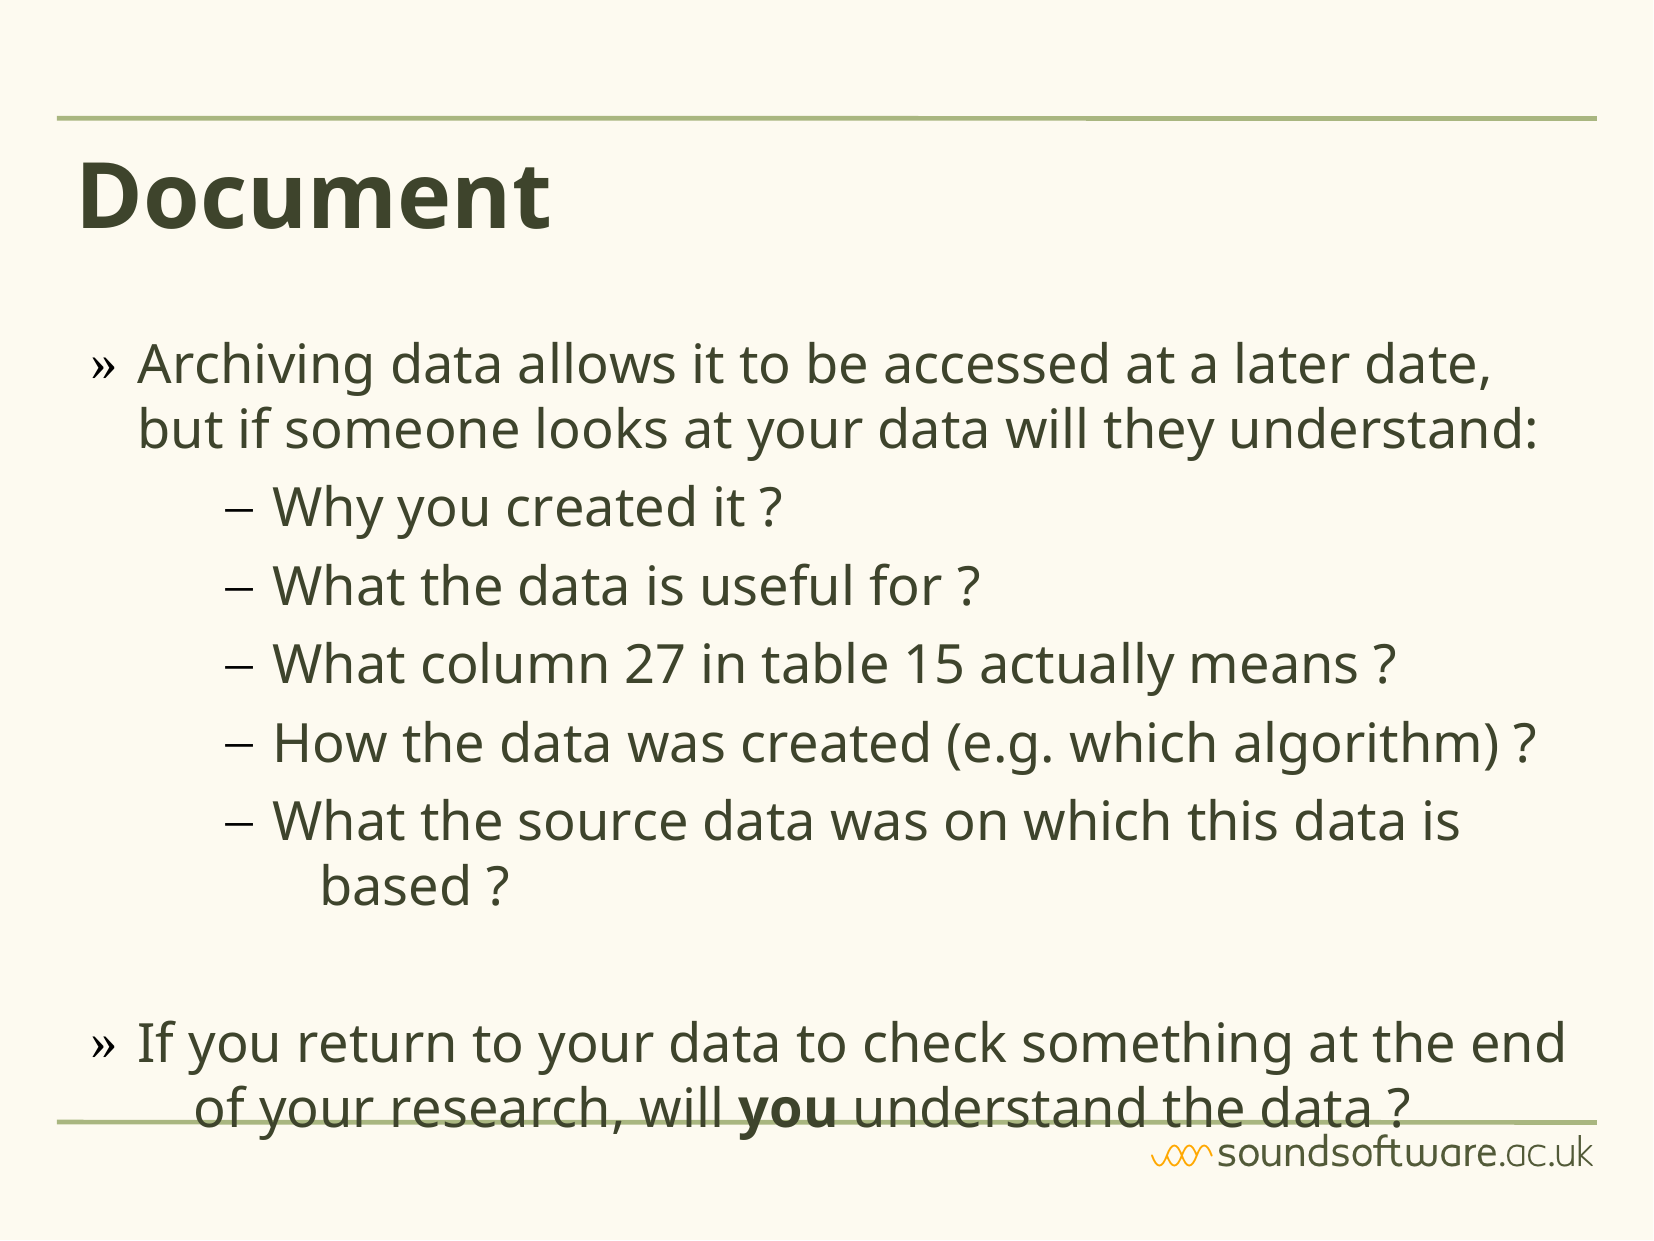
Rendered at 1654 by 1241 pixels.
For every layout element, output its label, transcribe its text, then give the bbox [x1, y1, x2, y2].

title Document [59, 109, 1594, 274]
list Archiving data allows it to be accessed at a later date, but if someone looks at your data will they understand: Why you created it ? What the data is useful for ? What column 27 in table 15 actually means ? How the data was created (e.g. which algorithm) ? What the source data was on which this data is based ? If you return to your data to check something at the end of your research, will you understand the data ? [59, 321, 1594, 1140]
picture [1151, 1140, 1593, 1167]
